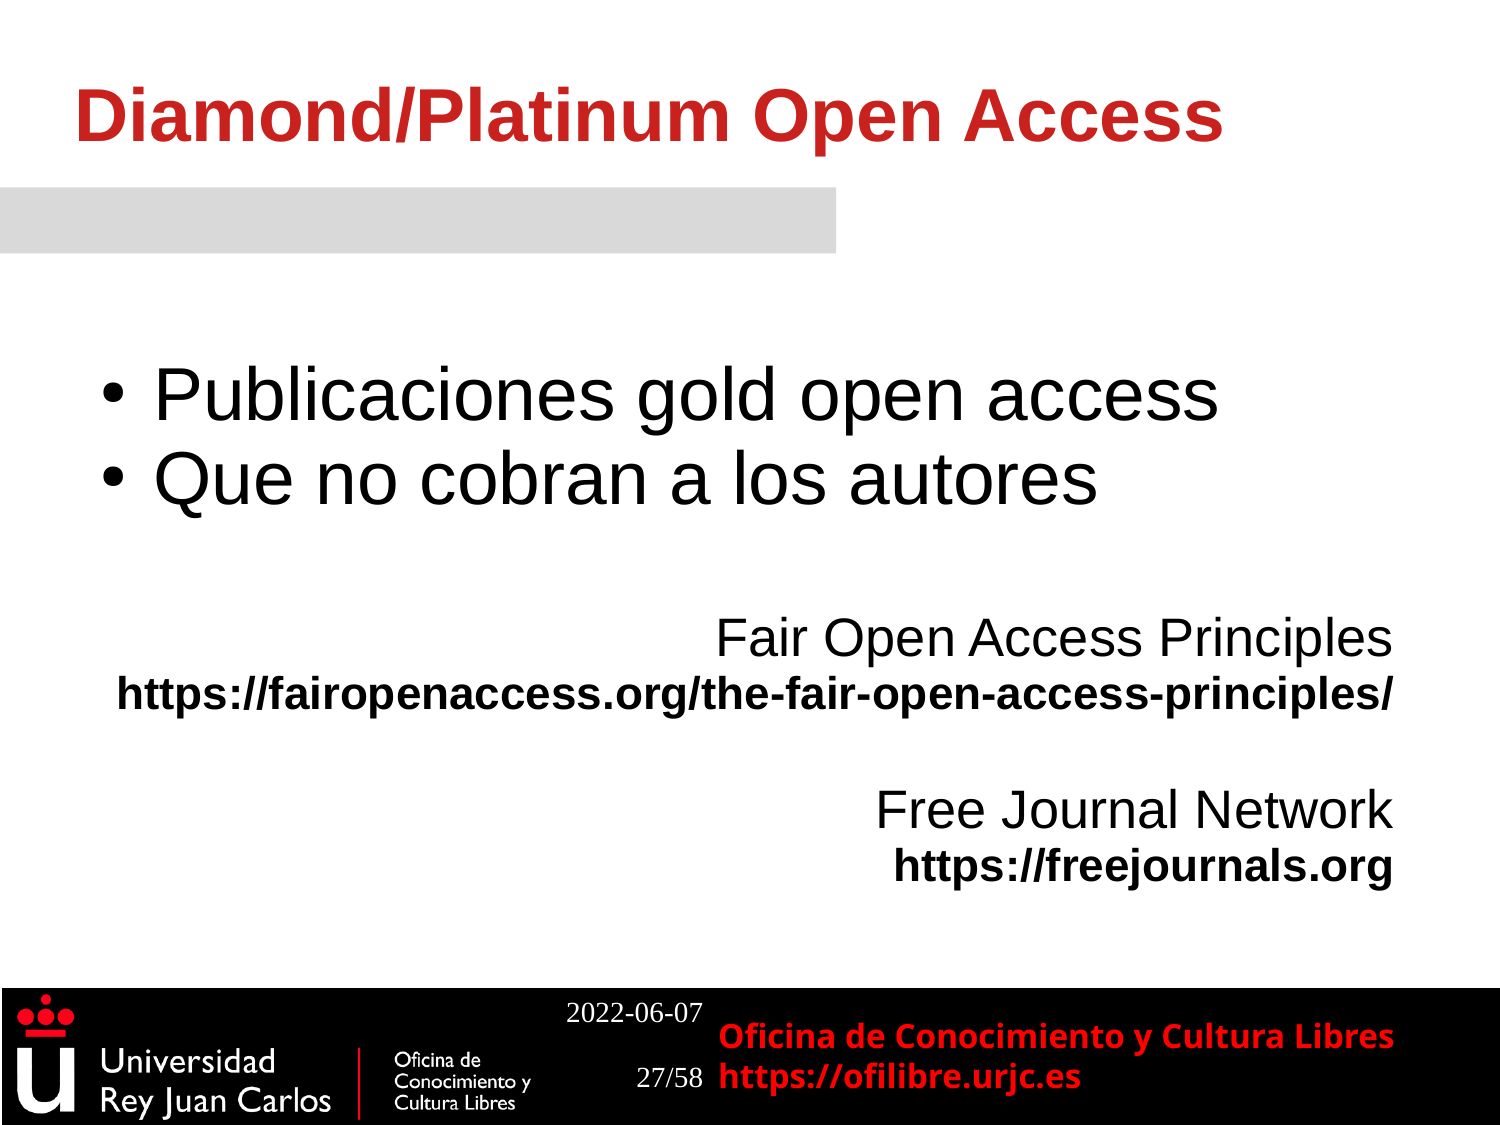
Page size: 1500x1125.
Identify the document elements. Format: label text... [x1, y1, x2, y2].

picture [17, 994, 531, 1120]
text_box Publicaciones gold open access Que no cobran a los autores [67, 345, 1471, 528]
text_box Diamond/Platinum Open Access [60, 66, 1351, 249]
title [75, 7, 1425, 196]
text_box Fair Open Access Principles https://fairopenaccess.org/the-fair-open-access-principles/ Free Journal Network https://freejournals.org [75, 600, 1410, 951]
